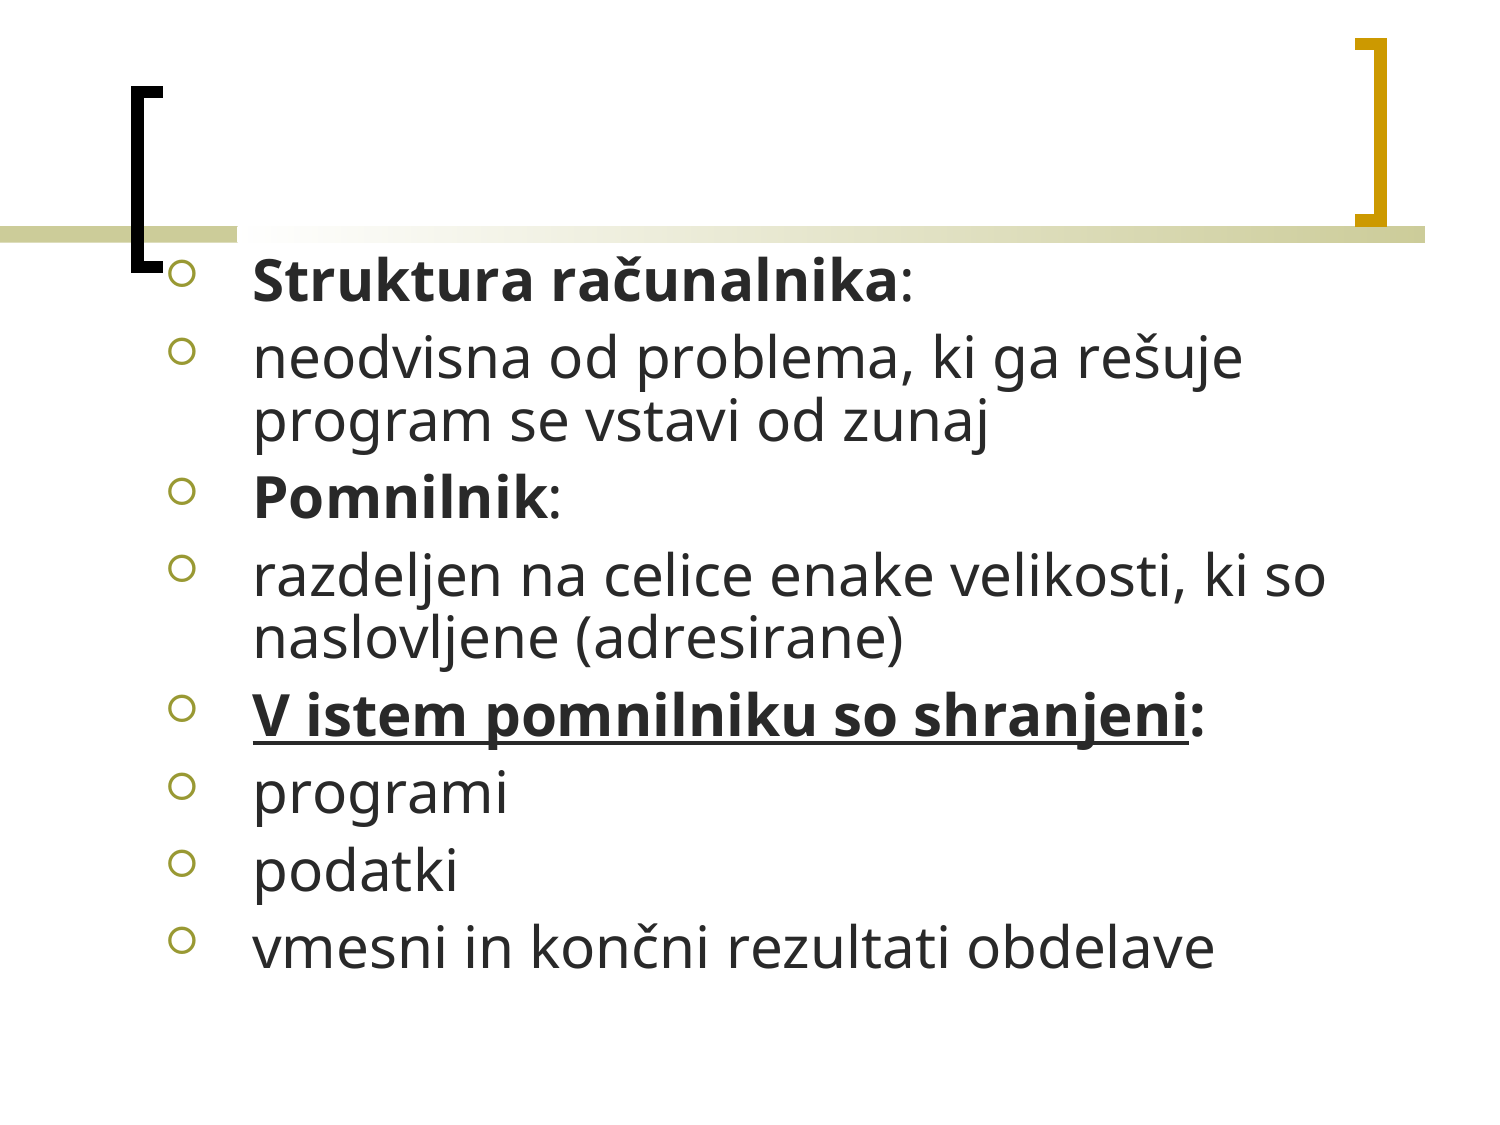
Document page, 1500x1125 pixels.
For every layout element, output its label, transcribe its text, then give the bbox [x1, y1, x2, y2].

list Struktura računalnika: neodvisna od problema, ki ga rešuje program se vstavi od zunaj Pomnilnik: razdeljen na celice enake velikosti, ki so naslovljene (adresirane) V istem pomnilniku so shranjeni: programi podatki vmesni in končni rezultati obdelave [75, 243, 1426, 1006]
